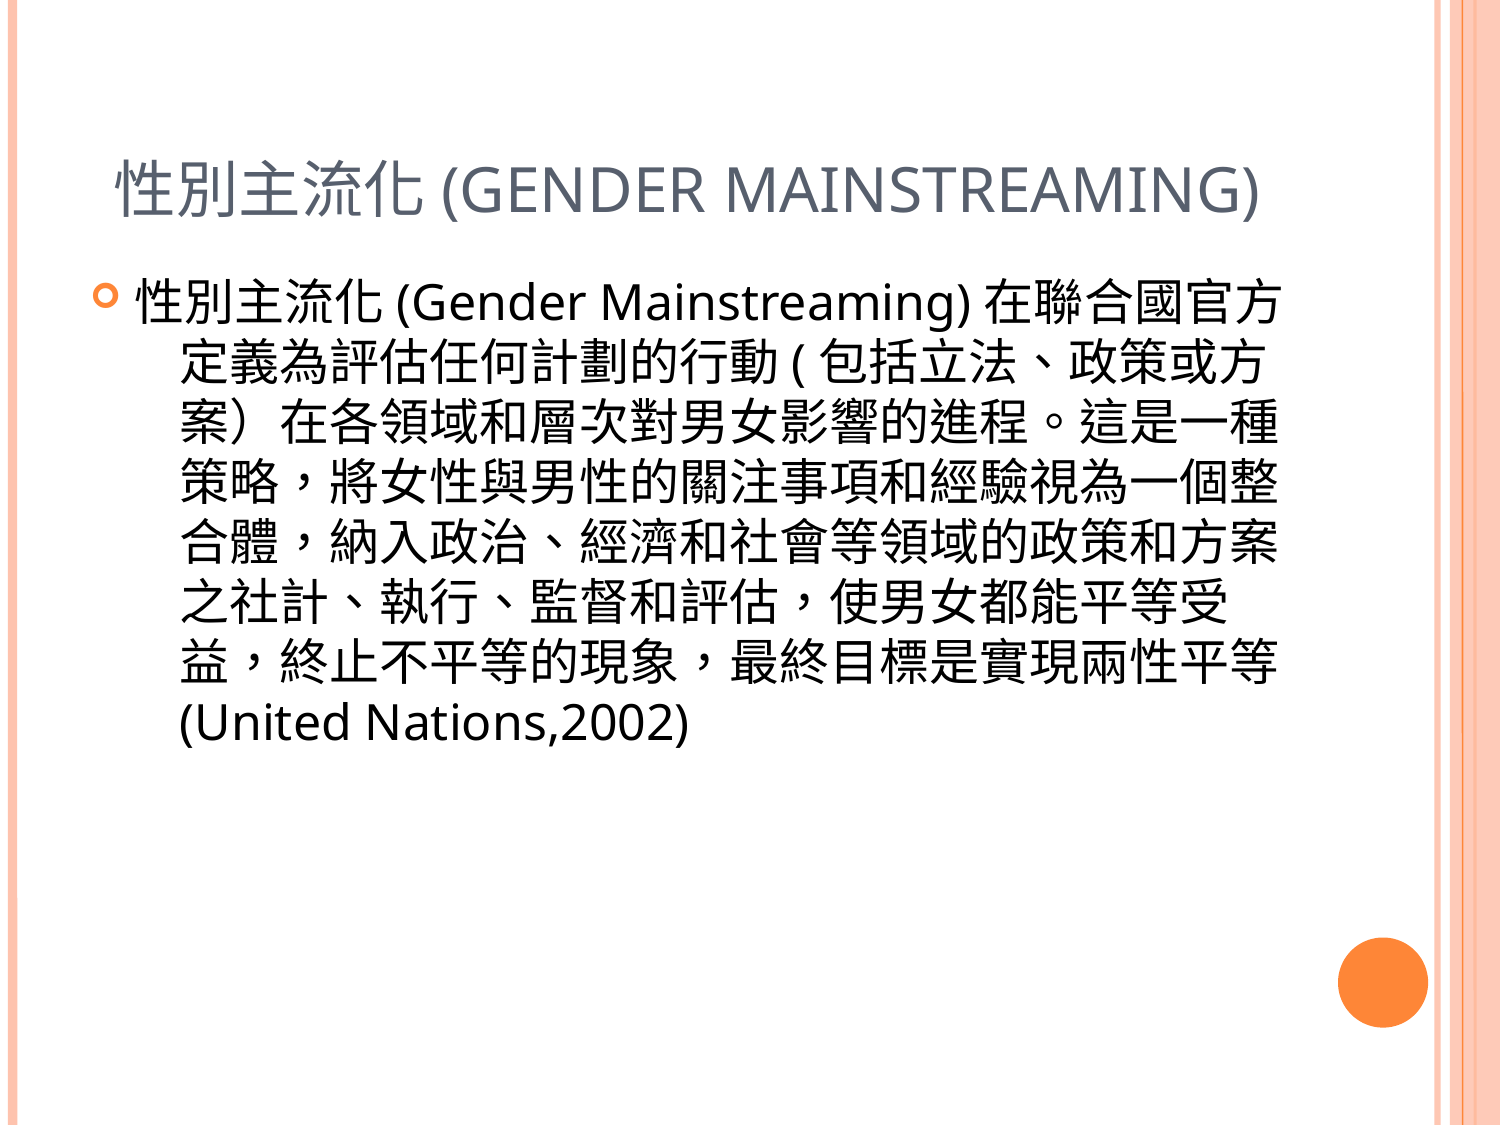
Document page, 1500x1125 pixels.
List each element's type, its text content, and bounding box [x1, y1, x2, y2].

list 性別主流化(Gender Mainstreaming)在聯合國官方定義為評估任何計劃的行動(包括立法、政策或方案）在各領域和層次對男女影響的進程。這是一種策略，將女性與男性的關注事項和經驗視為一個整合體，納入政治、經濟和社會等領域的政策和方案之社計、執行、監督和評估，使男女都能平等受益，終止不平等的現象，最終目標是實現兩性平等(United Nations,2002) [75, 262, 1300, 1062]
title 性別主流化(Gender Mainstreaming) [75, 45, 1300, 233]
